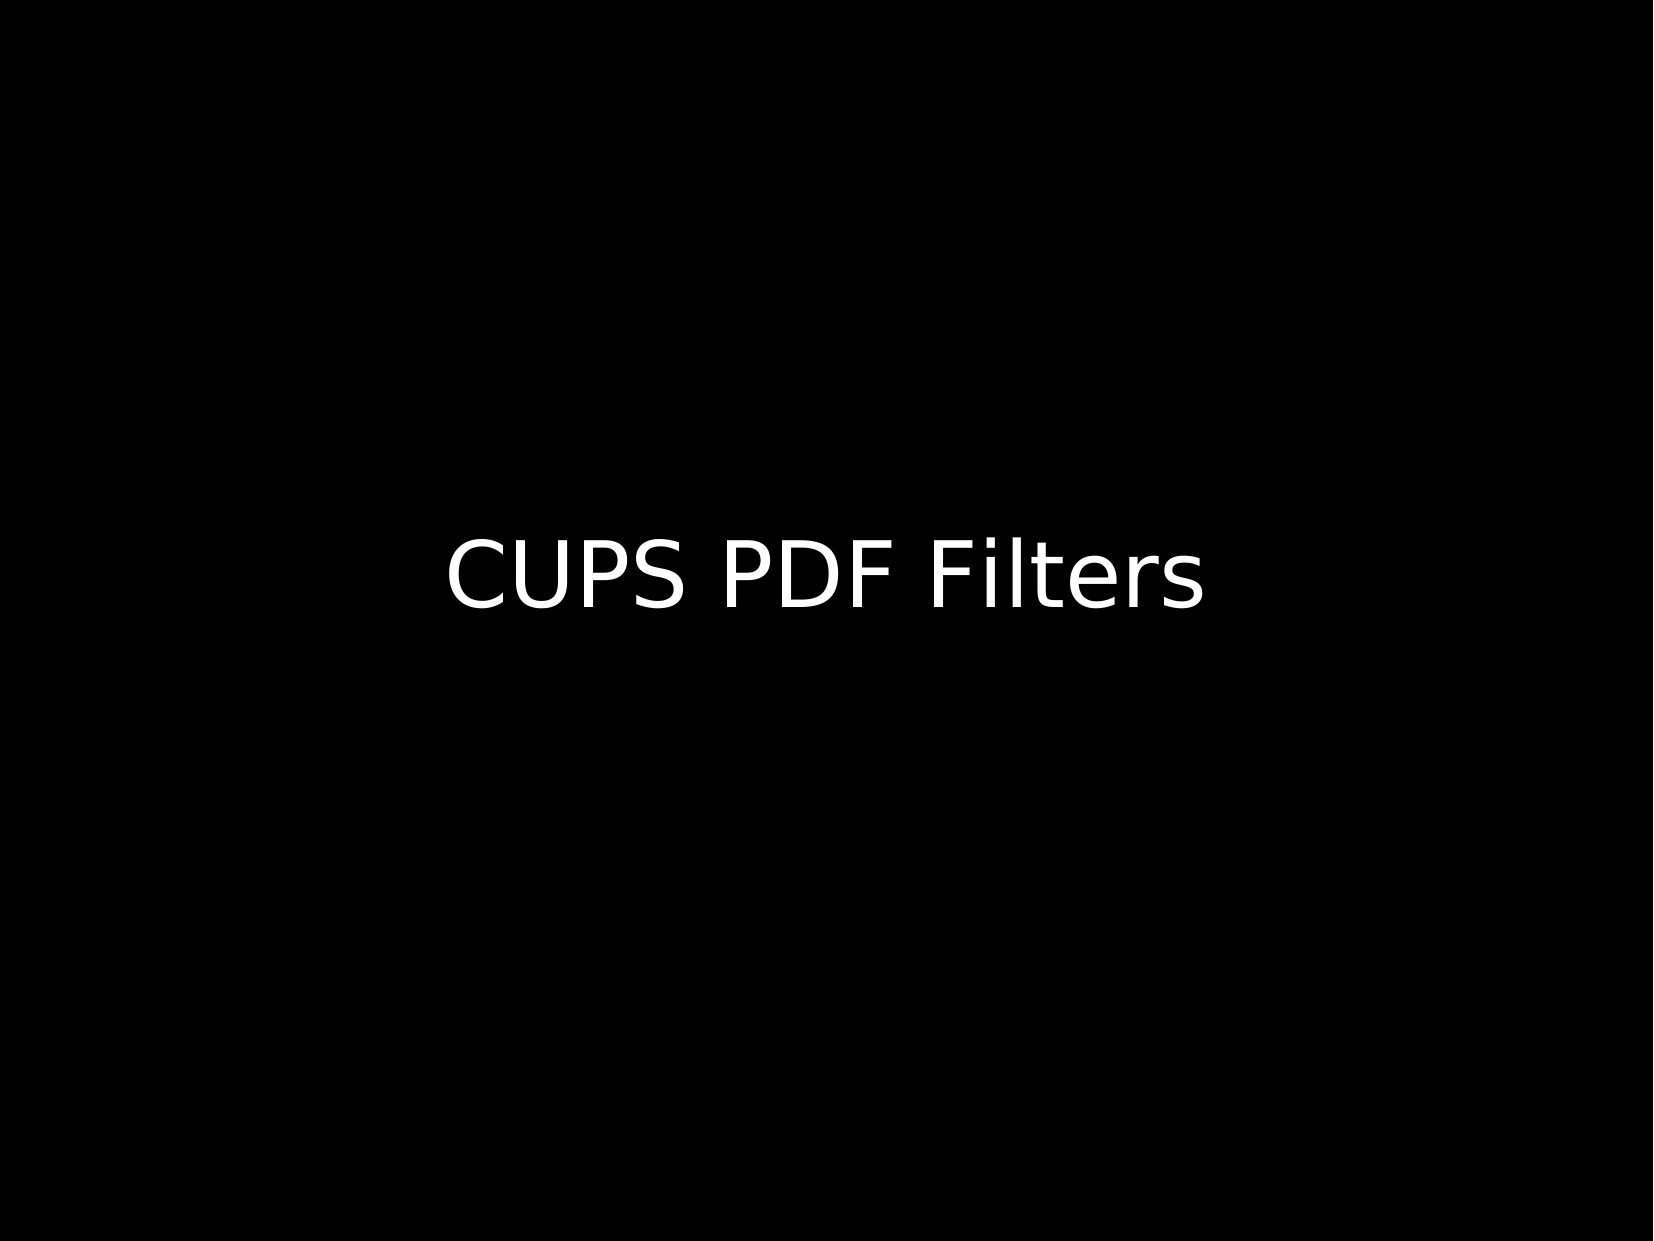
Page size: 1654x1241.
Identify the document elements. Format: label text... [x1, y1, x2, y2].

title CUPS PDF Filters [82, 472, 1571, 680]
